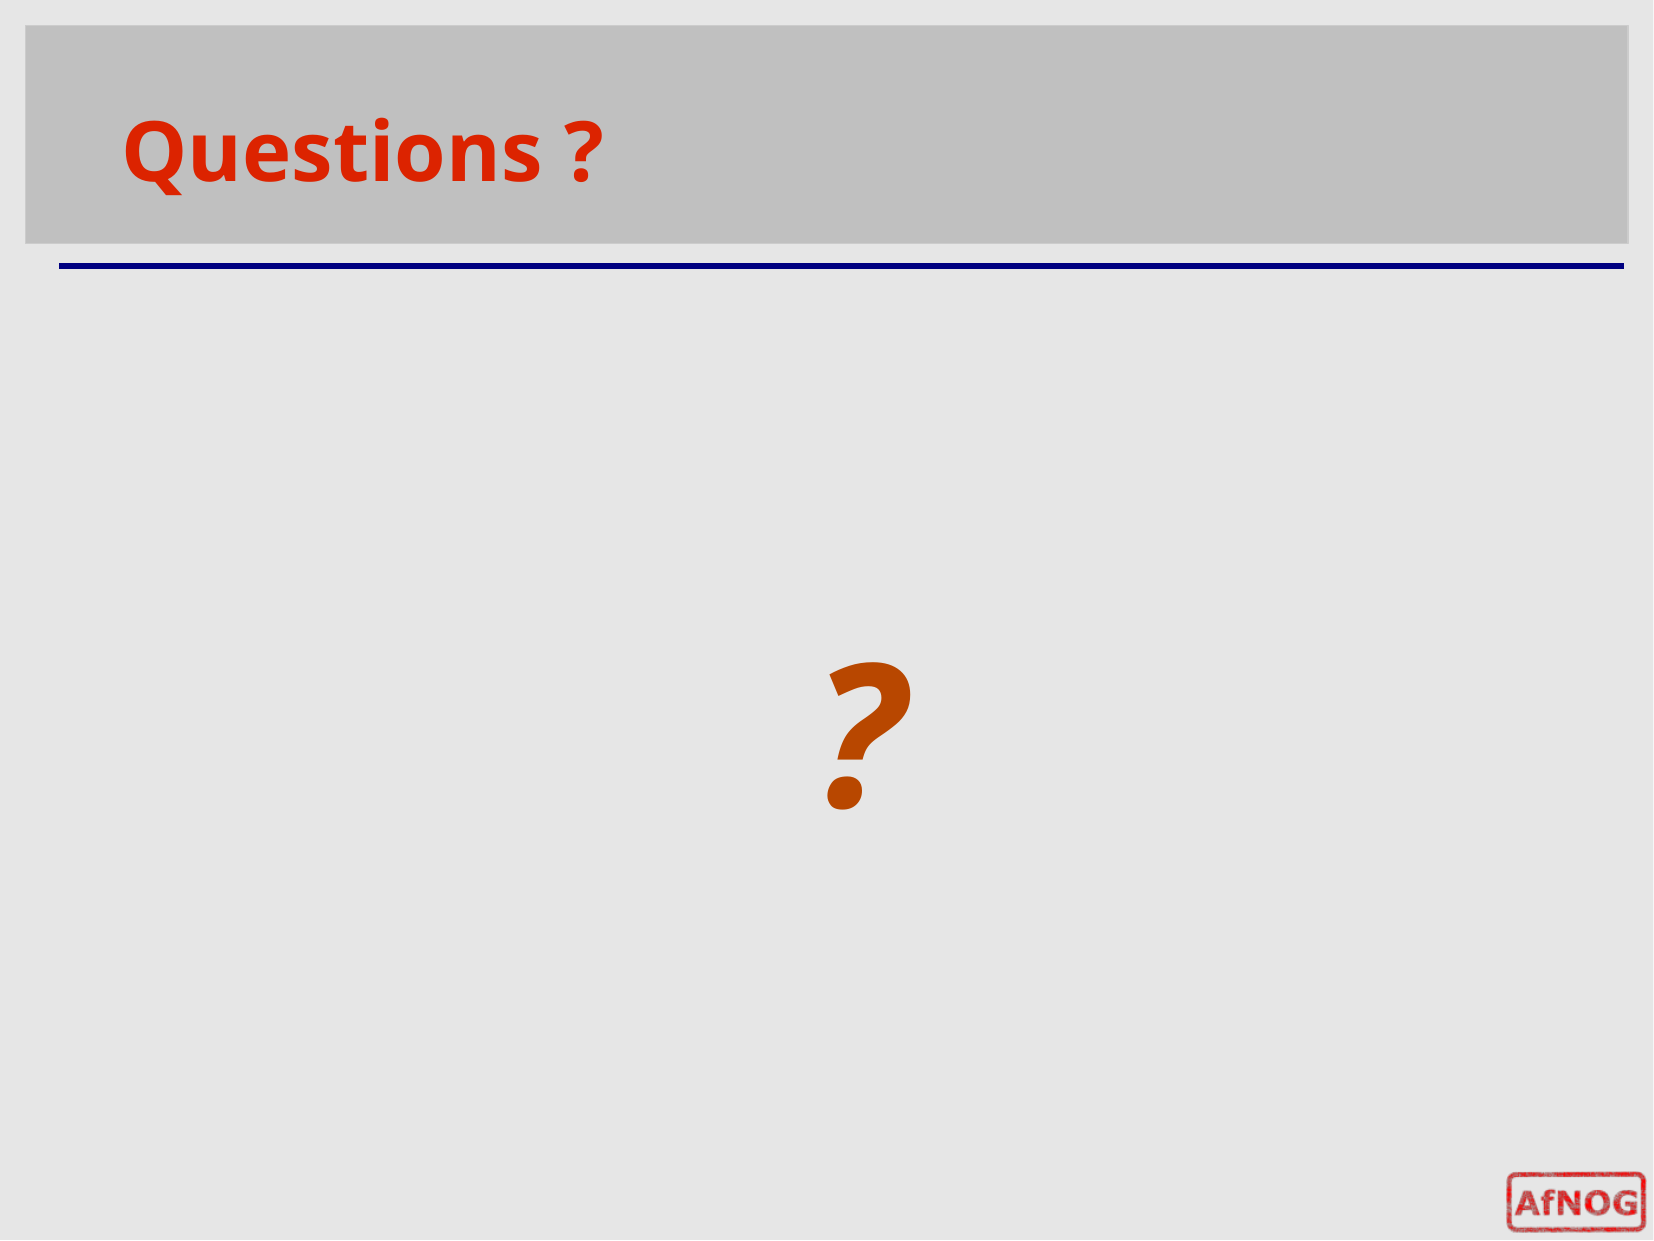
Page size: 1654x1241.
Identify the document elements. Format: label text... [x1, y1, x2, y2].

title Questions ? [121, 46, 1534, 254]
picture [1505, 1170, 1648, 1235]
subtitle ? [121, 322, 1561, 1133]
